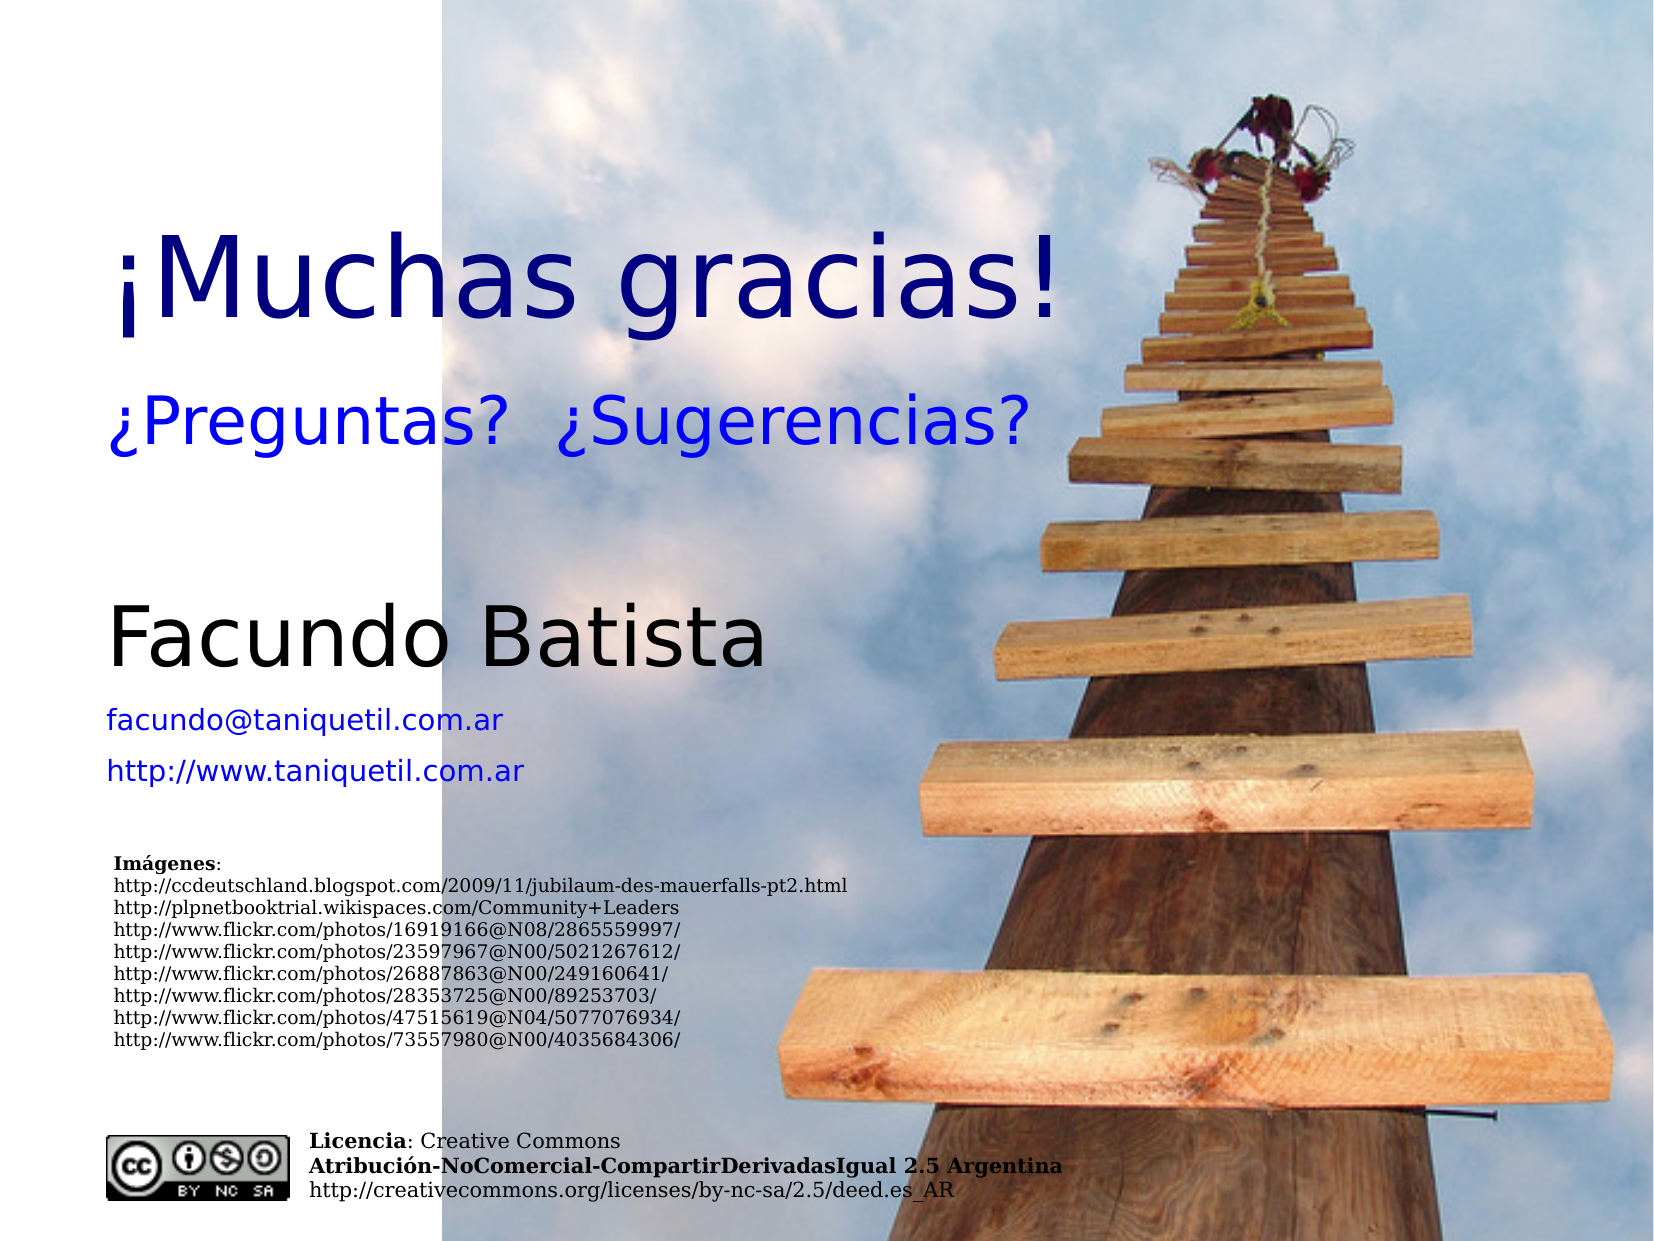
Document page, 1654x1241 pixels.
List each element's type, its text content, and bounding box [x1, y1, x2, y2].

picture [442, 0, 1654, 1241]
picture [106, 1135, 290, 1201]
text_box Imágenes: http://ccdeutschland.blogspot.com/2009/11/jubilaum-des-mauerfalls-pt2.html http://plpnetbooktrial.wikispaces.com/Community+Leaders http://www.flickr.com/photos/16919166@N08/2865559997/ http://www.flickr.com/photos/23597967@N00/5021267612/ http://www.flickr.com/photos/26887863@N00/249160641/ http://www.flickr.com/photos/28353725@N00/89253703/ http://www.flickr.com/photos/47515619@N04/5077076934/ http://www.flickr.com/photos/73557980@N00/4035684306/ [113, 853, 966, 1052]
title ¡Muchas gracias! ¿Preguntas? ¿Sugerencias? Facundo Batista facundo@taniquetil.com.ar http://www.taniquetil.com.ar [106, 0, 1595, 1199]
text_box Licencia: Creative Commons Atribución-NoComercial-CompartirDerivadasIgual 2.5 Argentina http://creativecommons.org/licenses/by-nc-sa/2.5/deed.es_AR [309, 1122, 1161, 1211]
